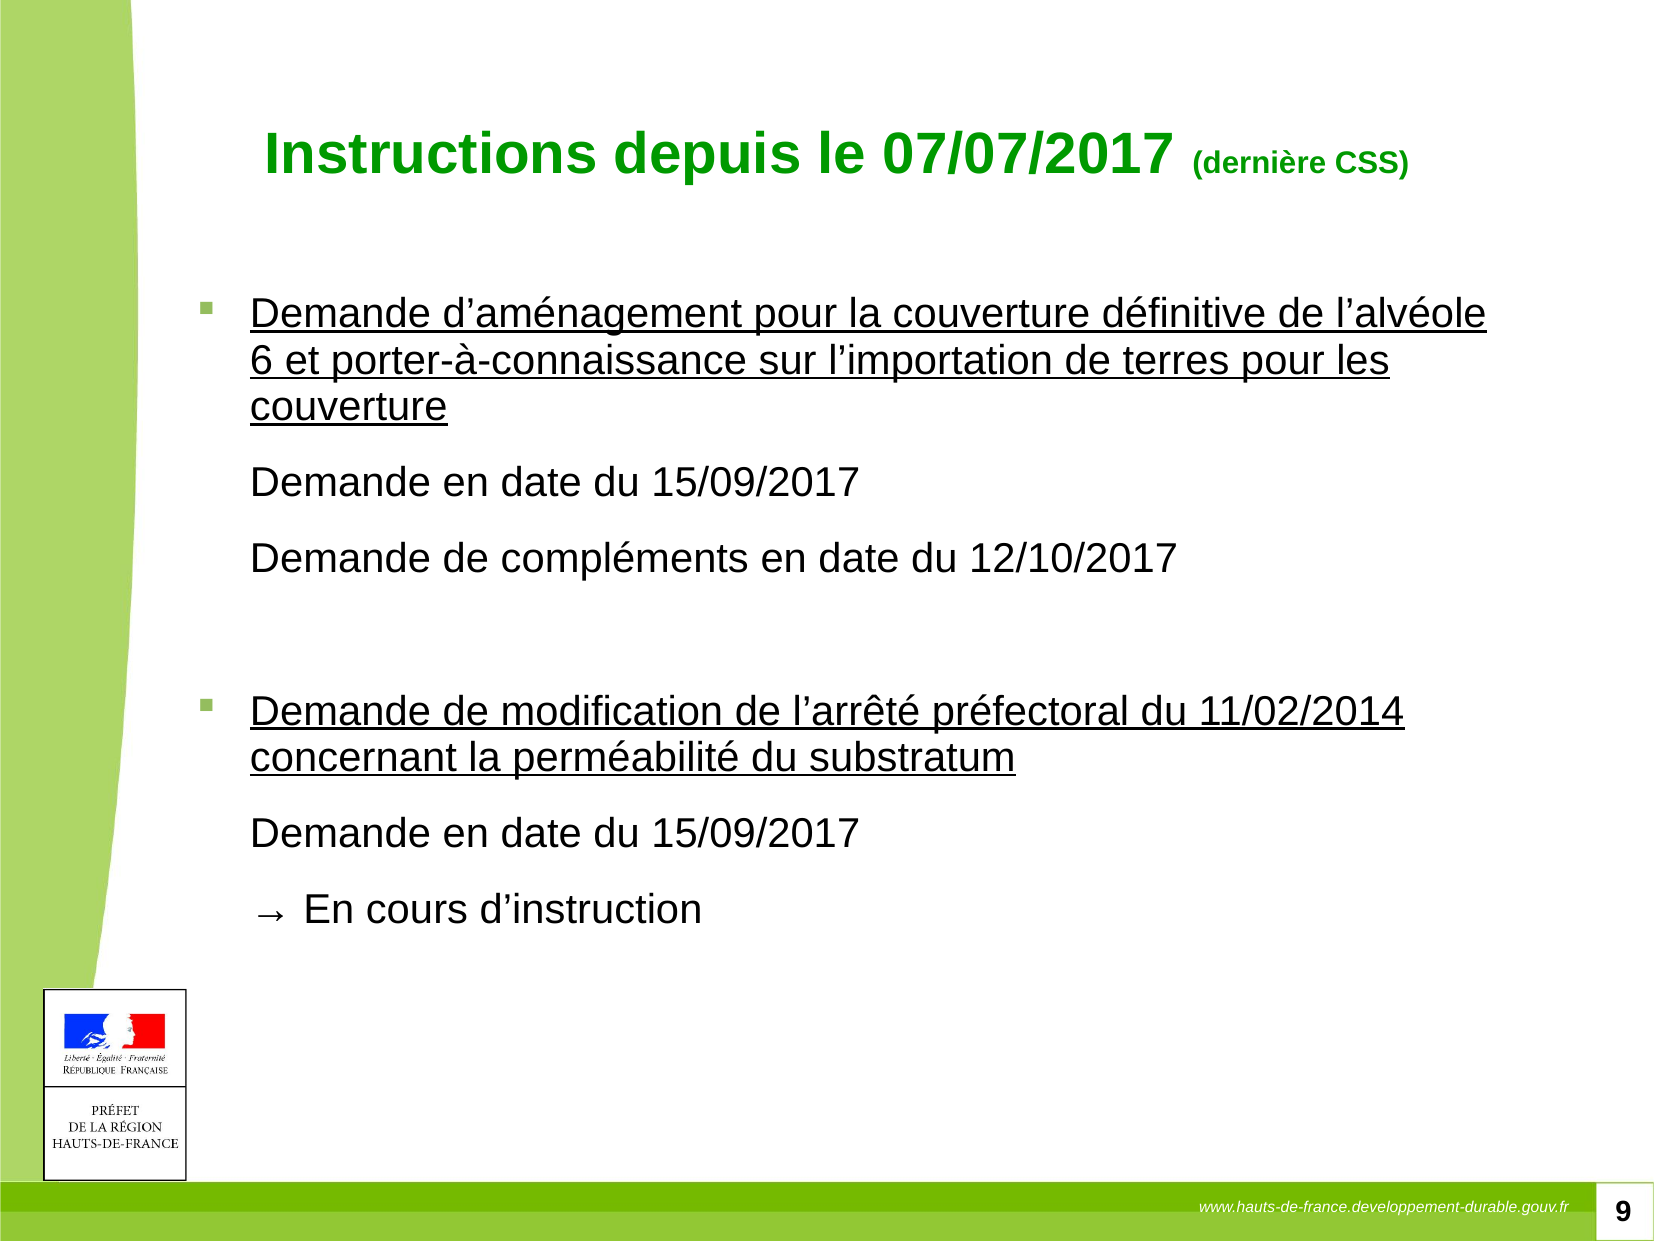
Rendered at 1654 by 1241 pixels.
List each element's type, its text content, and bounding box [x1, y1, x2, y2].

picture [0, 0, 1654, 1241]
title Instructions depuis le 07/07/2017 (dernière CSS) [82, 49, 1571, 257]
list Demande d’aménagement pour la couverture définitive de l’alvéole 6 et porter-à-connaissance sur l’importation de terres pour les couverture Demande en date du 15/09/2017 Demande de compléments en date du 12/10/2017 Demande de modification de l’arrêté préfectoral du 11/02/2014 concernant la perméabilité du substratum Demande en date du 15/09/2017 → En cours d’instruction [179, 290, 1509, 1010]
